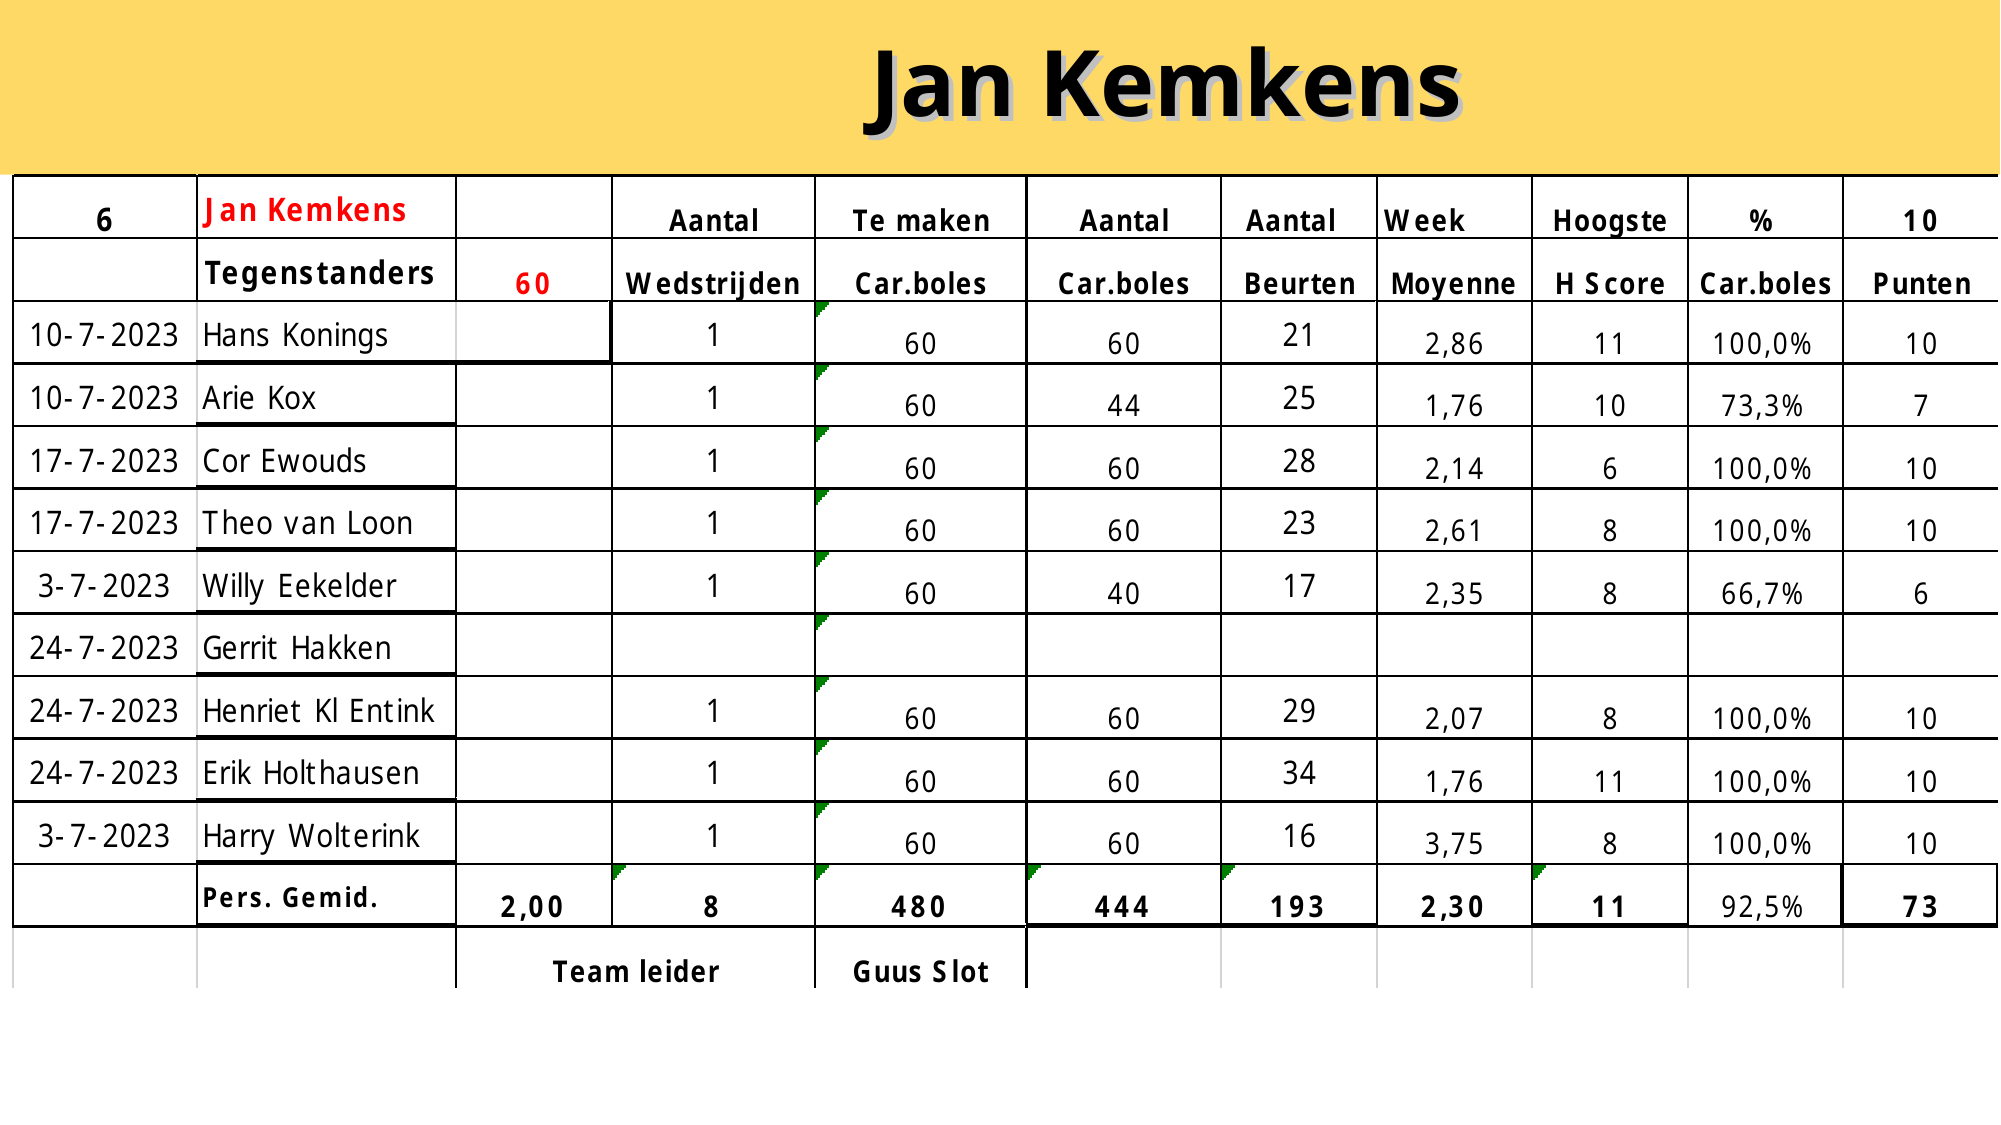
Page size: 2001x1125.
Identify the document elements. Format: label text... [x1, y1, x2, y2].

title Jan Kemkens [0, 0, 2000, 175]
picture [12, 174, 2000, 991]
